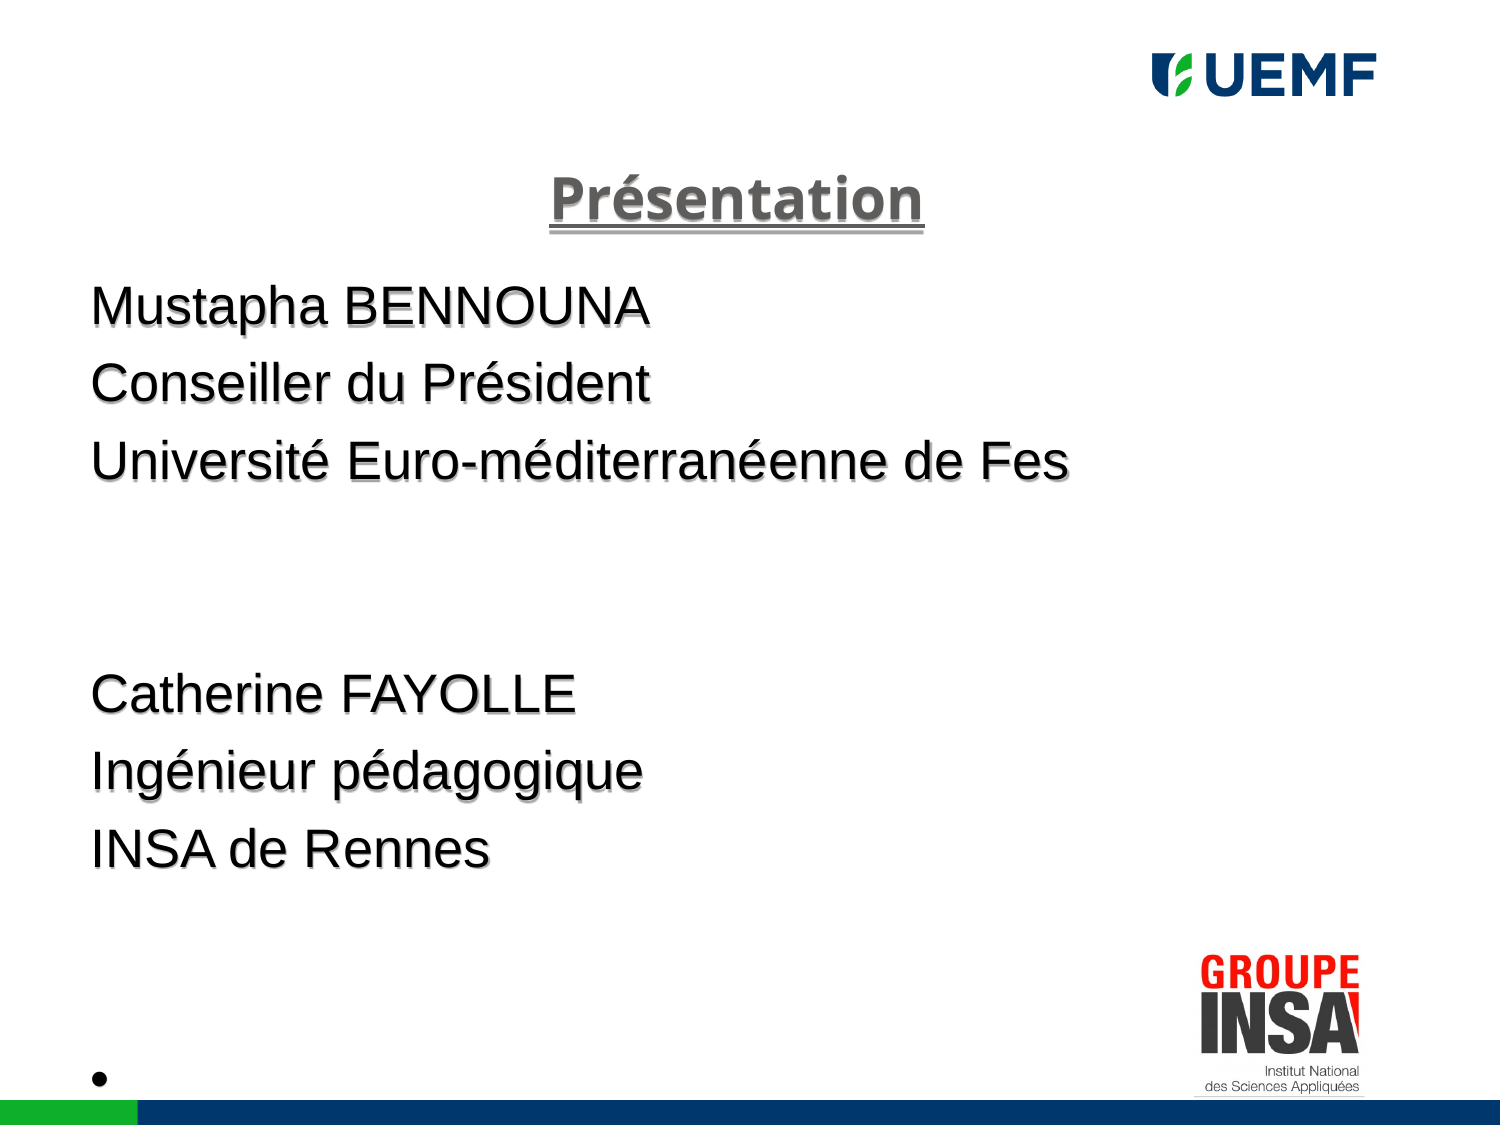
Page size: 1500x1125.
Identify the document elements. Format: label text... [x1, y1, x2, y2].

title Présentation [62, 102, 1413, 291]
list Mustapha BENNOUNA Conseiller du Président Université Euro-méditerranéenne de Fes Catherine FAYOLLE Ingénieur pédagogique INSA de Rennes [75, 262, 1426, 1005]
